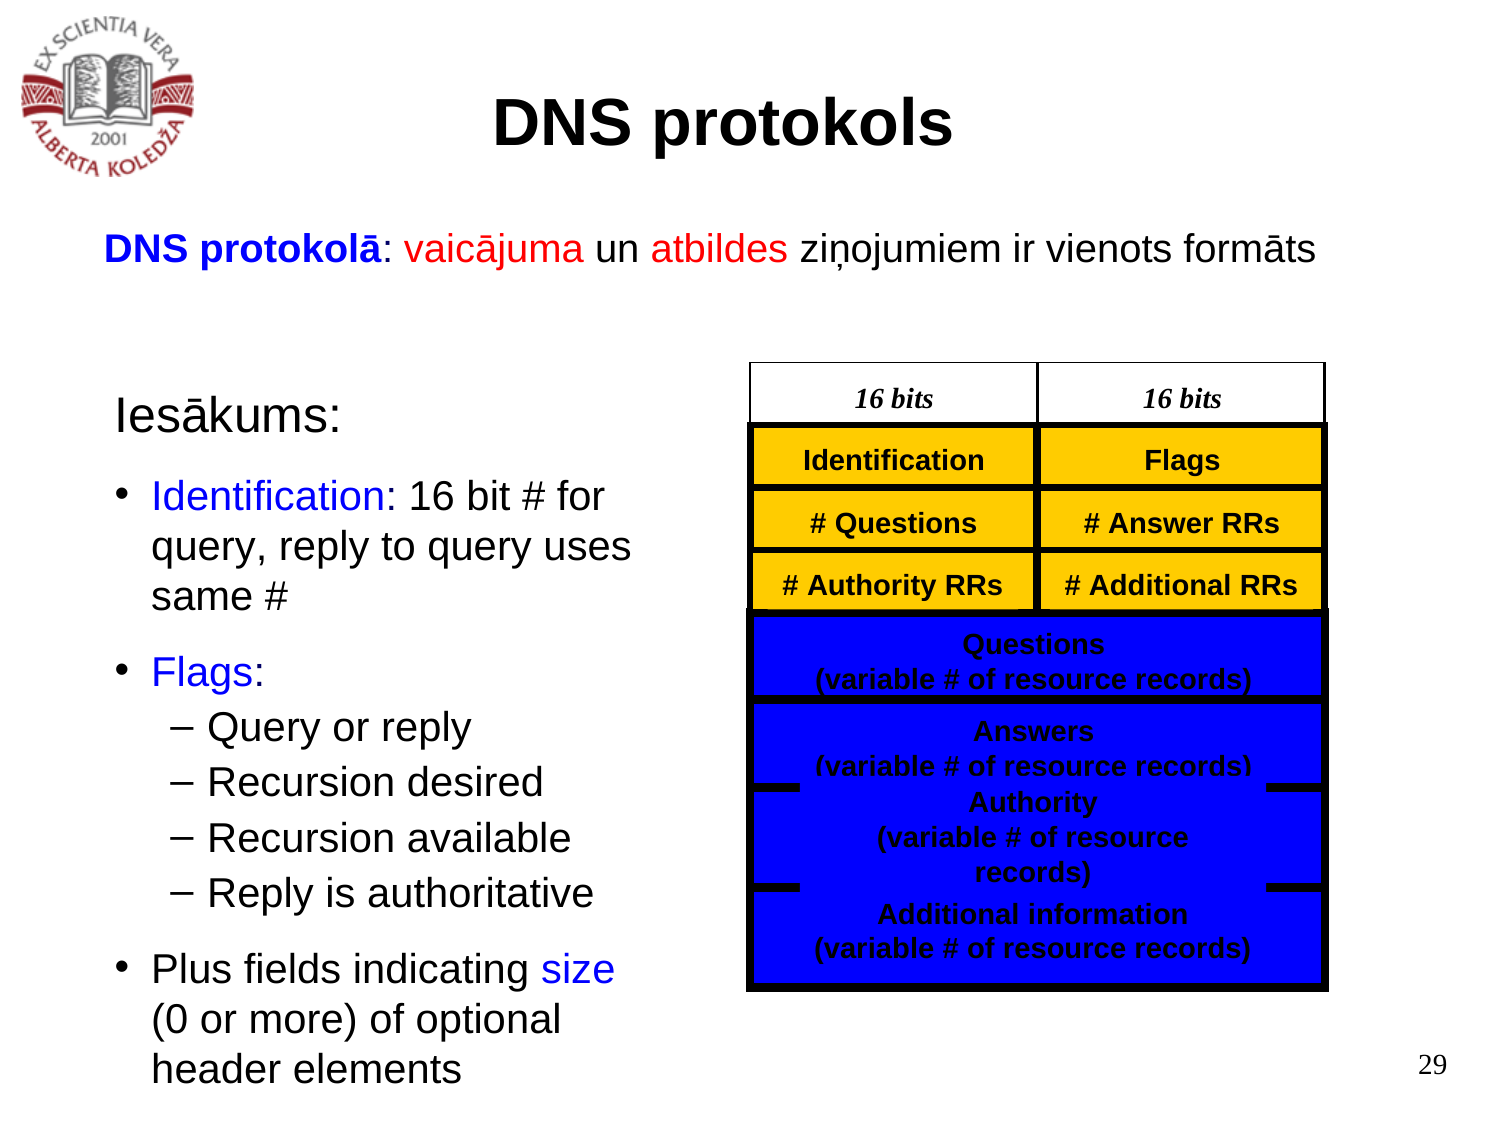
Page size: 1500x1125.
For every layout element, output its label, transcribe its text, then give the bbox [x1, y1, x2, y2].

list DNS protokolā: vaicājuma un atbildes ziņojumiem ir vienots formāts [89, 220, 1372, 305]
picture [21, 16, 194, 177]
text_box Iesākums: Identification: 16 bit # for query, reply to query uses same # Flags: Query or reply Recursion desired Recursion available Reply is authoritative Plus fields indicating size (0 or more) of optional header elements [99, 374, 675, 1088]
text_box Authority (variable # of resource records) [799, 775, 1267, 897]
text_box 16 bits [839, 371, 949, 422]
text_box # Answer RRs [1069, 496, 1296, 547]
text_box Additional information (variable # of resource records) [799, 897, 1267, 973]
text_box Answers (variable # of resource records) [800, 704, 1268, 787]
text_box Questions (variable # of resource records) [800, 617, 1268, 699]
text_box Identification [788, 433, 1000, 485]
text_box Flags [1129, 433, 1236, 485]
title DNS protokols [50, 62, 1374, 175]
text_box <skaitlis> [1312, 1037, 1463, 1101]
text_box [749, 426, 1325, 988]
text_box 16 bits [1128, 371, 1238, 422]
text_box # Questions [795, 496, 993, 547]
text_box # Authority RRs [767, 558, 1019, 610]
text_box # Additional RRs [1049, 558, 1314, 610]
